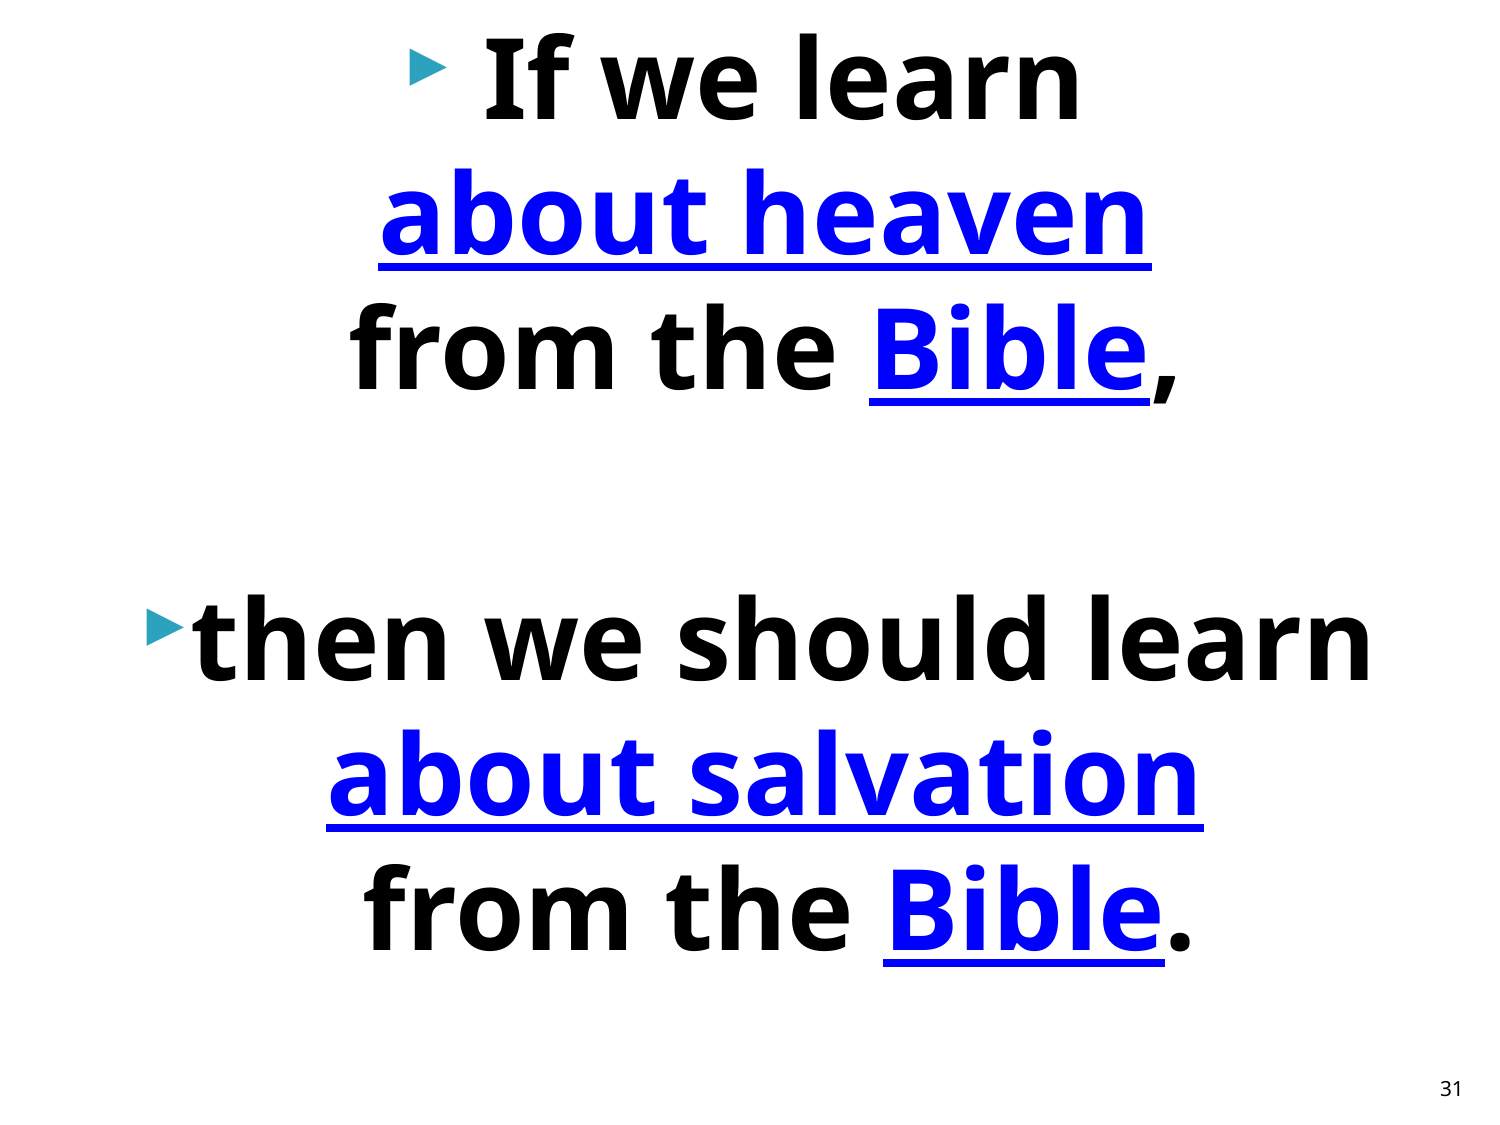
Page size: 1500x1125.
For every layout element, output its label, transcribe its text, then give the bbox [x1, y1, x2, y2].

slide_number <number> [1418, 1051, 1479, 1112]
list If we learn about heaven from the Bible, then we should learn about salvation from the Bible. [0, 0, 1500, 1125]
